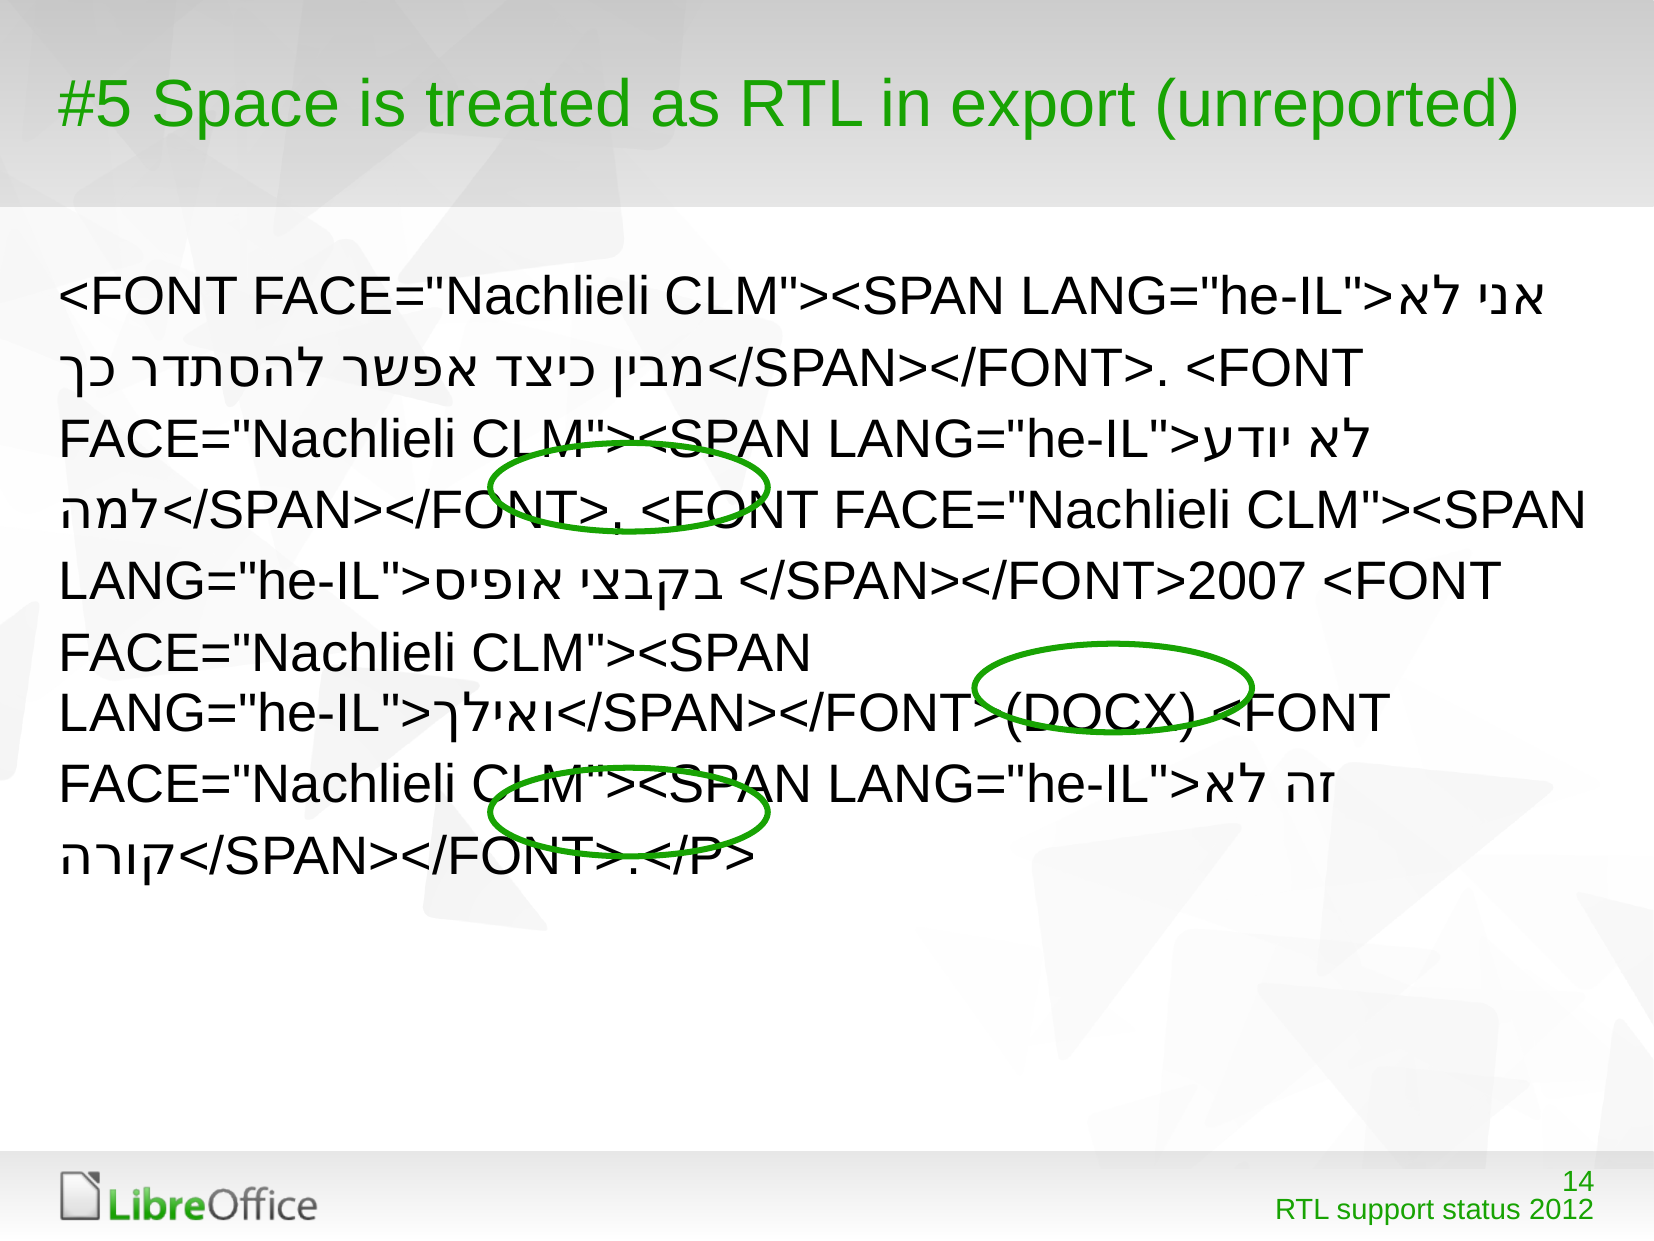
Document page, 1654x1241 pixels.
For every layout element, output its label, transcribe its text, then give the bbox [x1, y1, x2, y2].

picture [0, 0, 783, 931]
picture [41, 1152, 337, 1240]
title #5 Space is treated as RTL in export (unreported) [59, 29, 1595, 178]
picture [915, 548, 1654, 1169]
subtitle <FONT FACE="Nachlieli CLM"><SPAN LANG="he-IL">אני לא מבין כיצד אפשר להסתדר כך</SPAN></FONT>. <FONT FACE="Nachlieli CLM"><SPAN LANG="he-IL">לא יודע למה</SPAN></FONT>, <FONT FACE="Nachlieli CLM"><SPAN LANG="he-IL">בקבצי אופיס </SPAN></FONT>2007 <FONT FACE="Nachlieli CLM"><SPAN LANG="he-IL">ואילך</SPAN></FONT>(DOCX) <FONT FACE="Nachlieli CLM"><SPAN LANG="he-IL">זה לא קורה</SPAN></FONT>.</P> [59, 265, 1595, 986]
